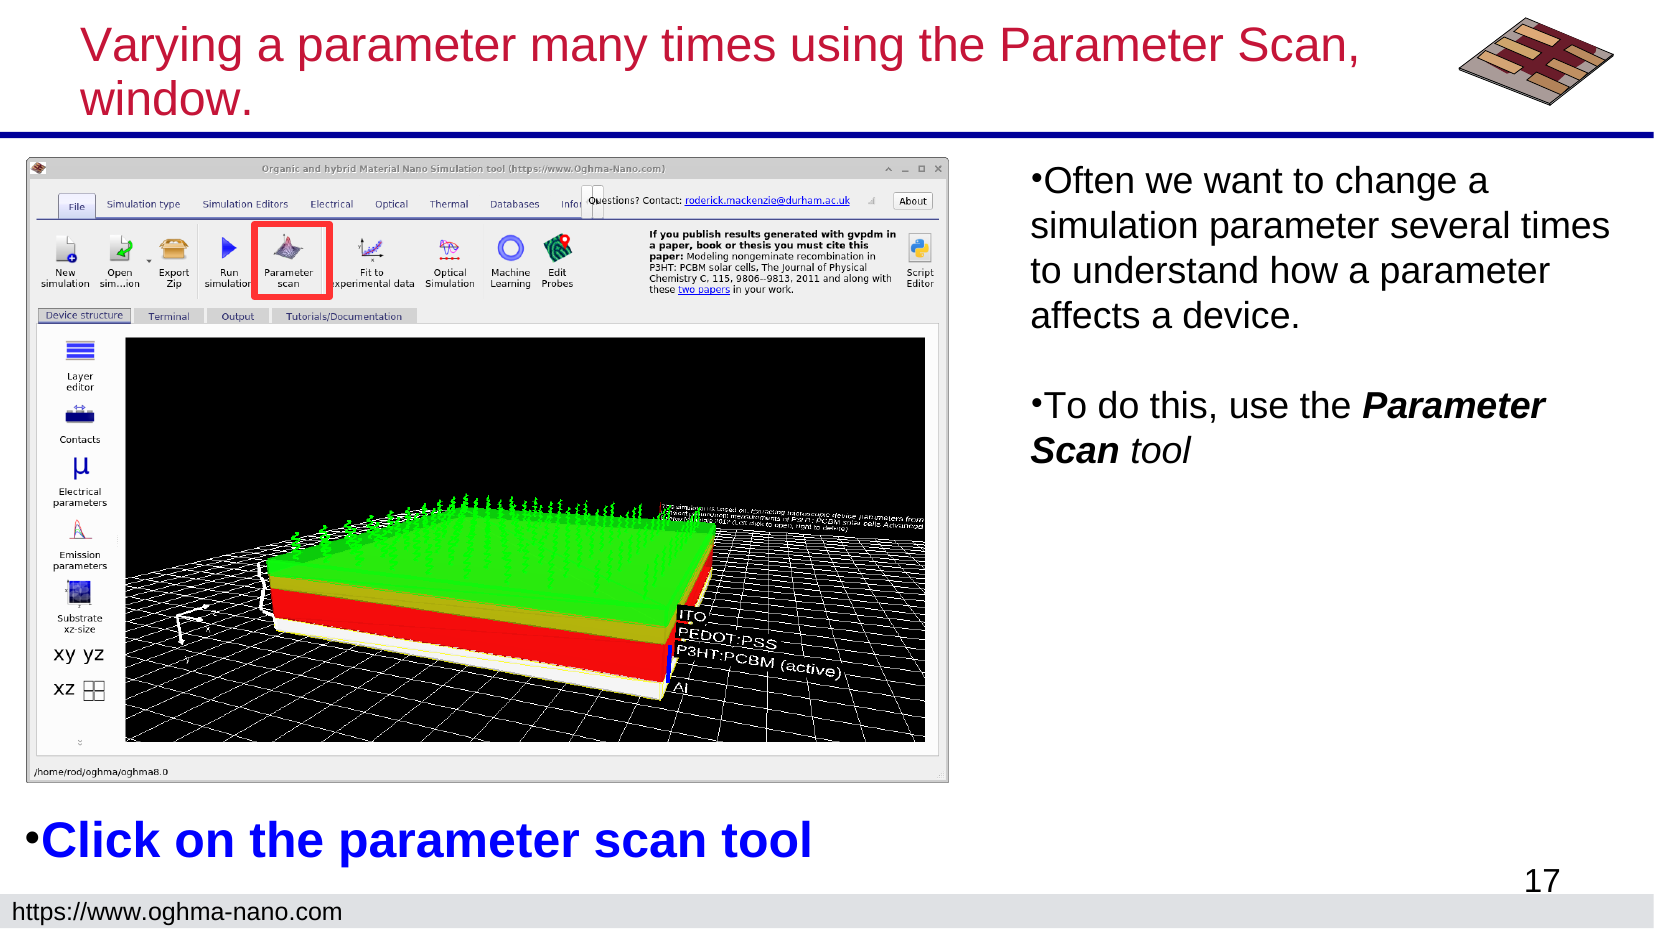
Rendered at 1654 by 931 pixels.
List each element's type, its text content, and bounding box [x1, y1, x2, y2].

text_box <number> [1509, 852, 1654, 911]
title Varying a parameter many times using the Parameter Scan, window. [65, 9, 1430, 134]
picture [26, 157, 949, 783]
text_box Often we want to change a simulation parameter several times to understand how a parameter affects a device. To do this, use the Parameter Scan tool [1015, 148, 1634, 884]
text_box Click on the parameter scan tool [8, 800, 1245, 912]
